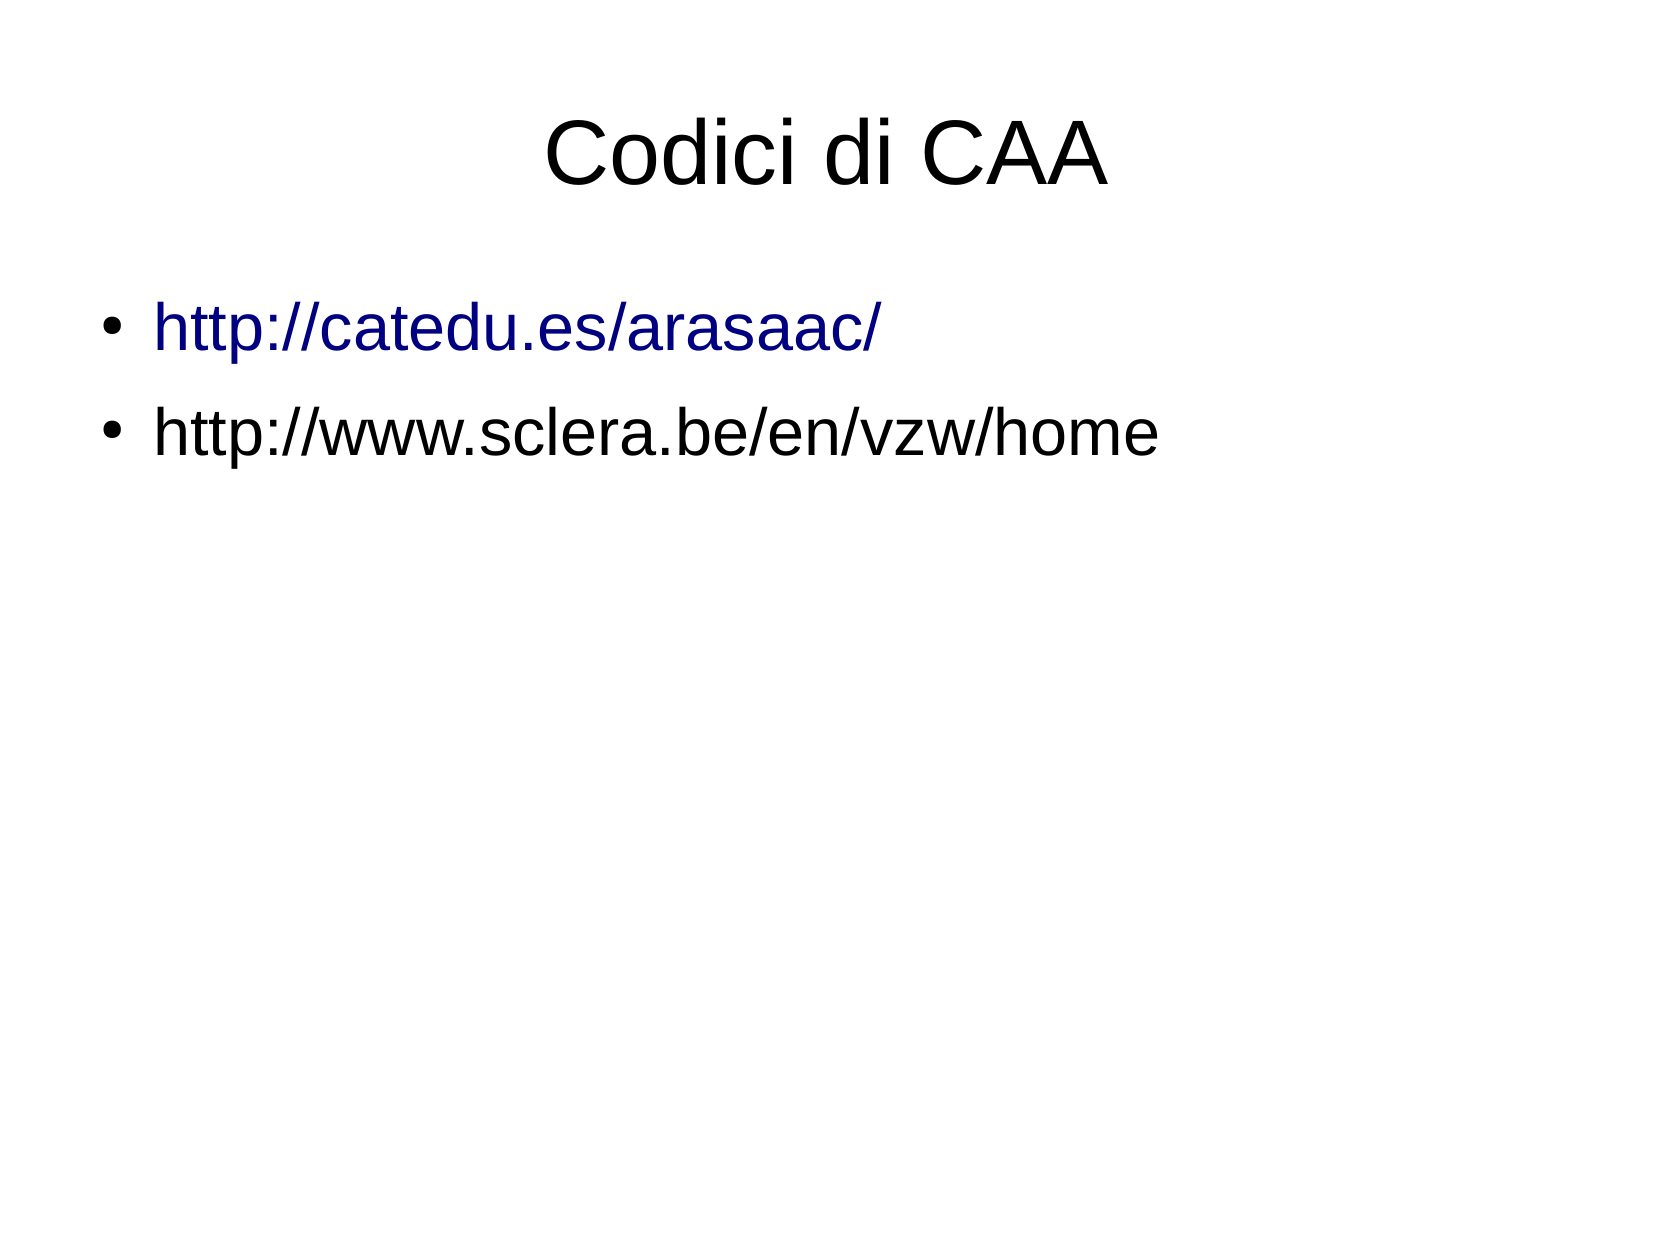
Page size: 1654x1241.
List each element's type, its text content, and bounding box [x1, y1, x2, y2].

title Codici di CAA [82, 49, 1571, 257]
list http://catedu.es/arasaac/ http://www.sclera.be/en/vzw/home [82, 290, 1571, 1109]
